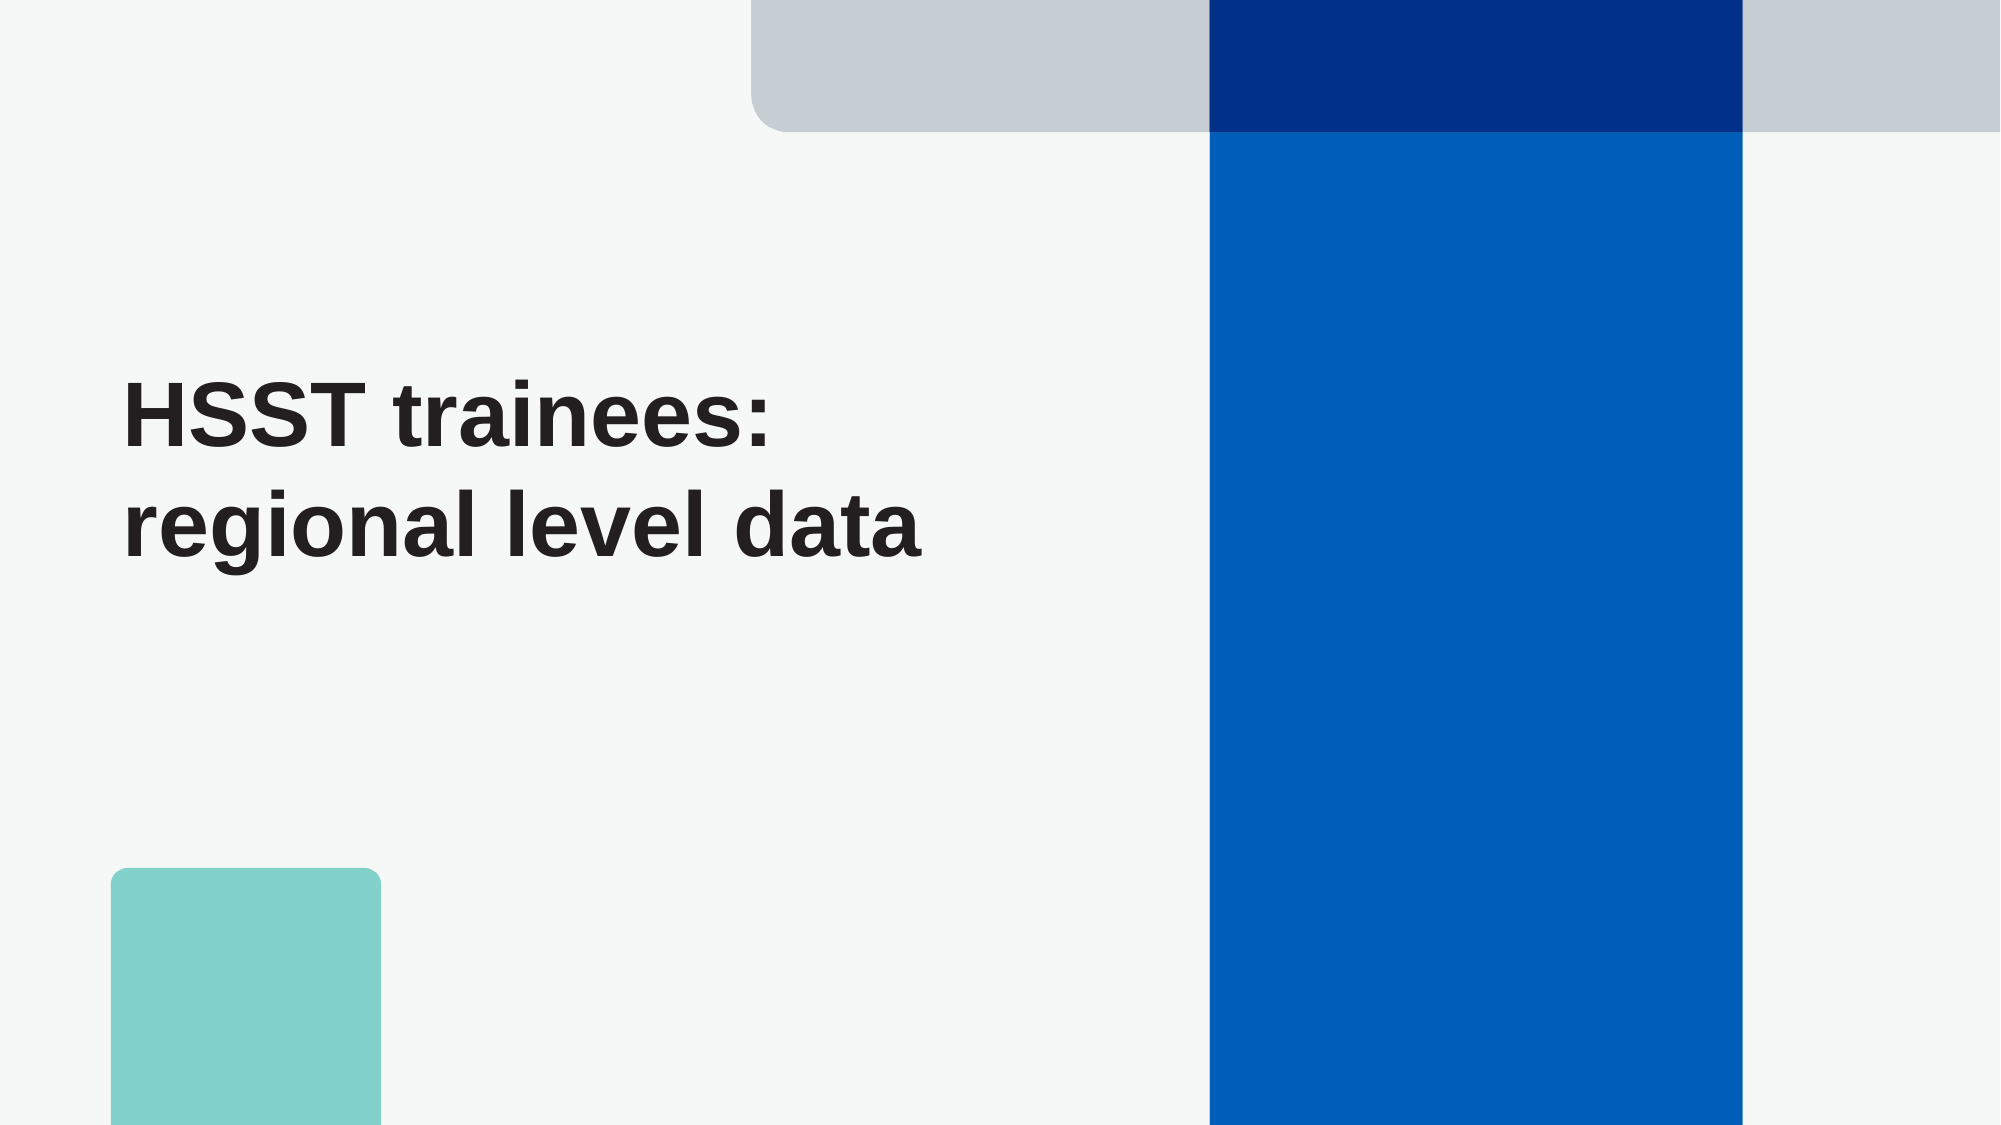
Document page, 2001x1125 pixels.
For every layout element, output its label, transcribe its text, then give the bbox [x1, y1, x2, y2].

title HSST trainees: regional level data [122, 355, 1188, 573]
